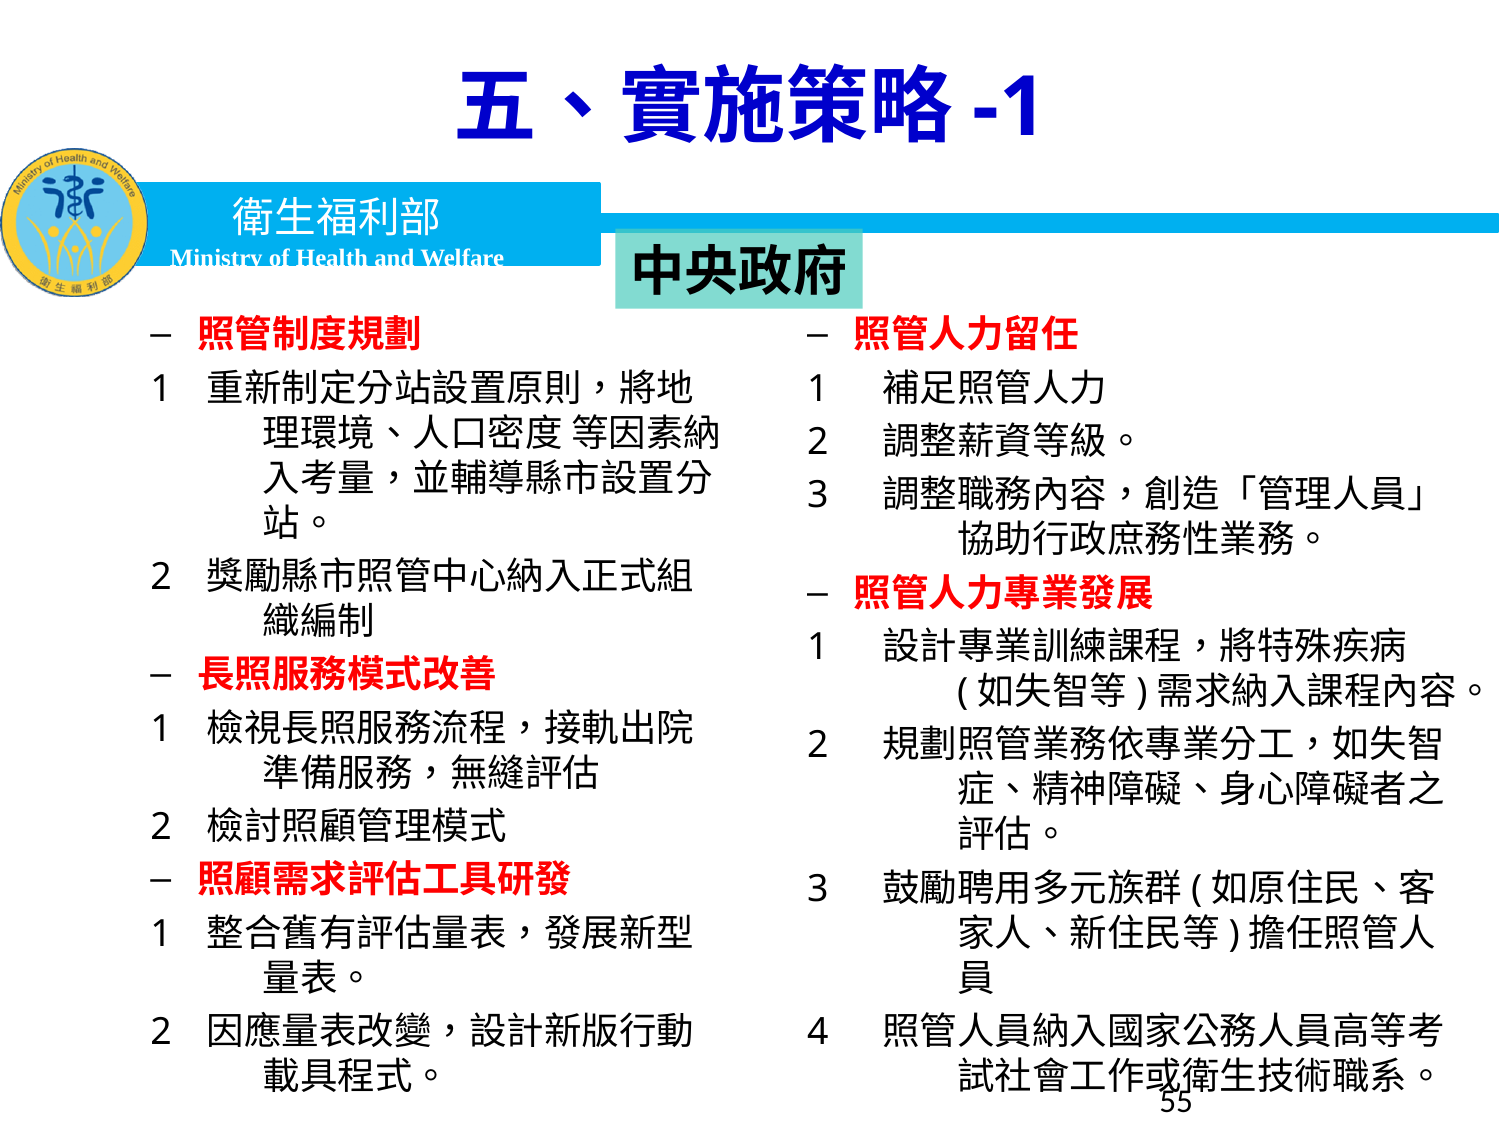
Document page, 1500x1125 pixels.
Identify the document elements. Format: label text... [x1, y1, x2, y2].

text_box 照管制度規劃 重新制定分站設置原則，將地理環境、人口密度 等因素納入考量，並輔導縣市設置分站。 獎勵縣市照管中心納入正式組織編制 長照服務模式改善 檢視長照服務流程，接軌出院準備服務，無縫評估 檢討照顧管理模式 照顧需求評估工具研發 整合舊有評估量表，發展新型量表。 因應量表改變，設計新版行動載具程式。 [53, 302, 740, 1125]
text_box 五、實施策略-1 [0, 8, 1500, 197]
text_box 照管人力留任 補足照管人力 調整薪資等級。 調整職務內容，創造「管理人員」協助行政庶務性業務。 照管人力專業發展 設計專業訓練課程，將特殊疾病(如失智等)需求納入課程內容。 規劃照管業務依專業分工，如失智症、精神障礙、身心障礙者之評估。 鼓勵聘用多元族群(如原住民、客家人、新住民等)擔任照管人員 照管人員納入國家公務人員高等考試社會工作或衛生技術職系。 [740, 302, 1476, 1125]
text_box 55 [1144, 1069, 1495, 1125]
text_box 中央政府 [615, 229, 863, 309]
